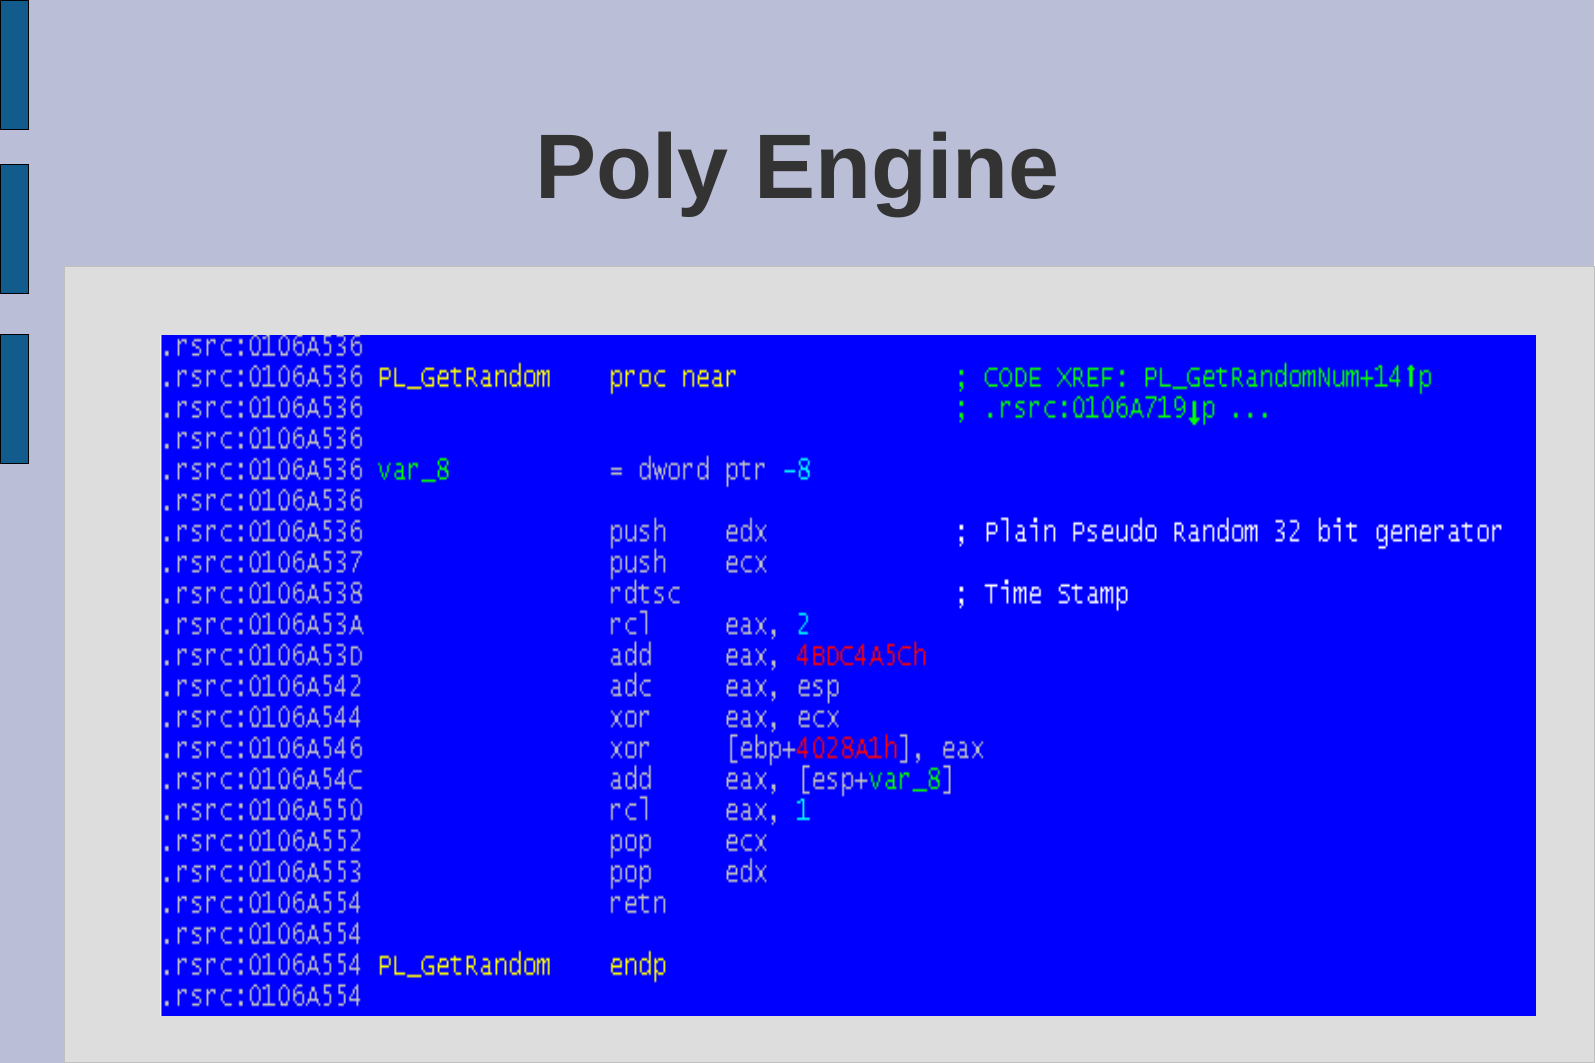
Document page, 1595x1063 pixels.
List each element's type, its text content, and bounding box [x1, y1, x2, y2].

picture [160, 335, 1536, 1016]
title Poly Engine [117, 78, 1479, 256]
